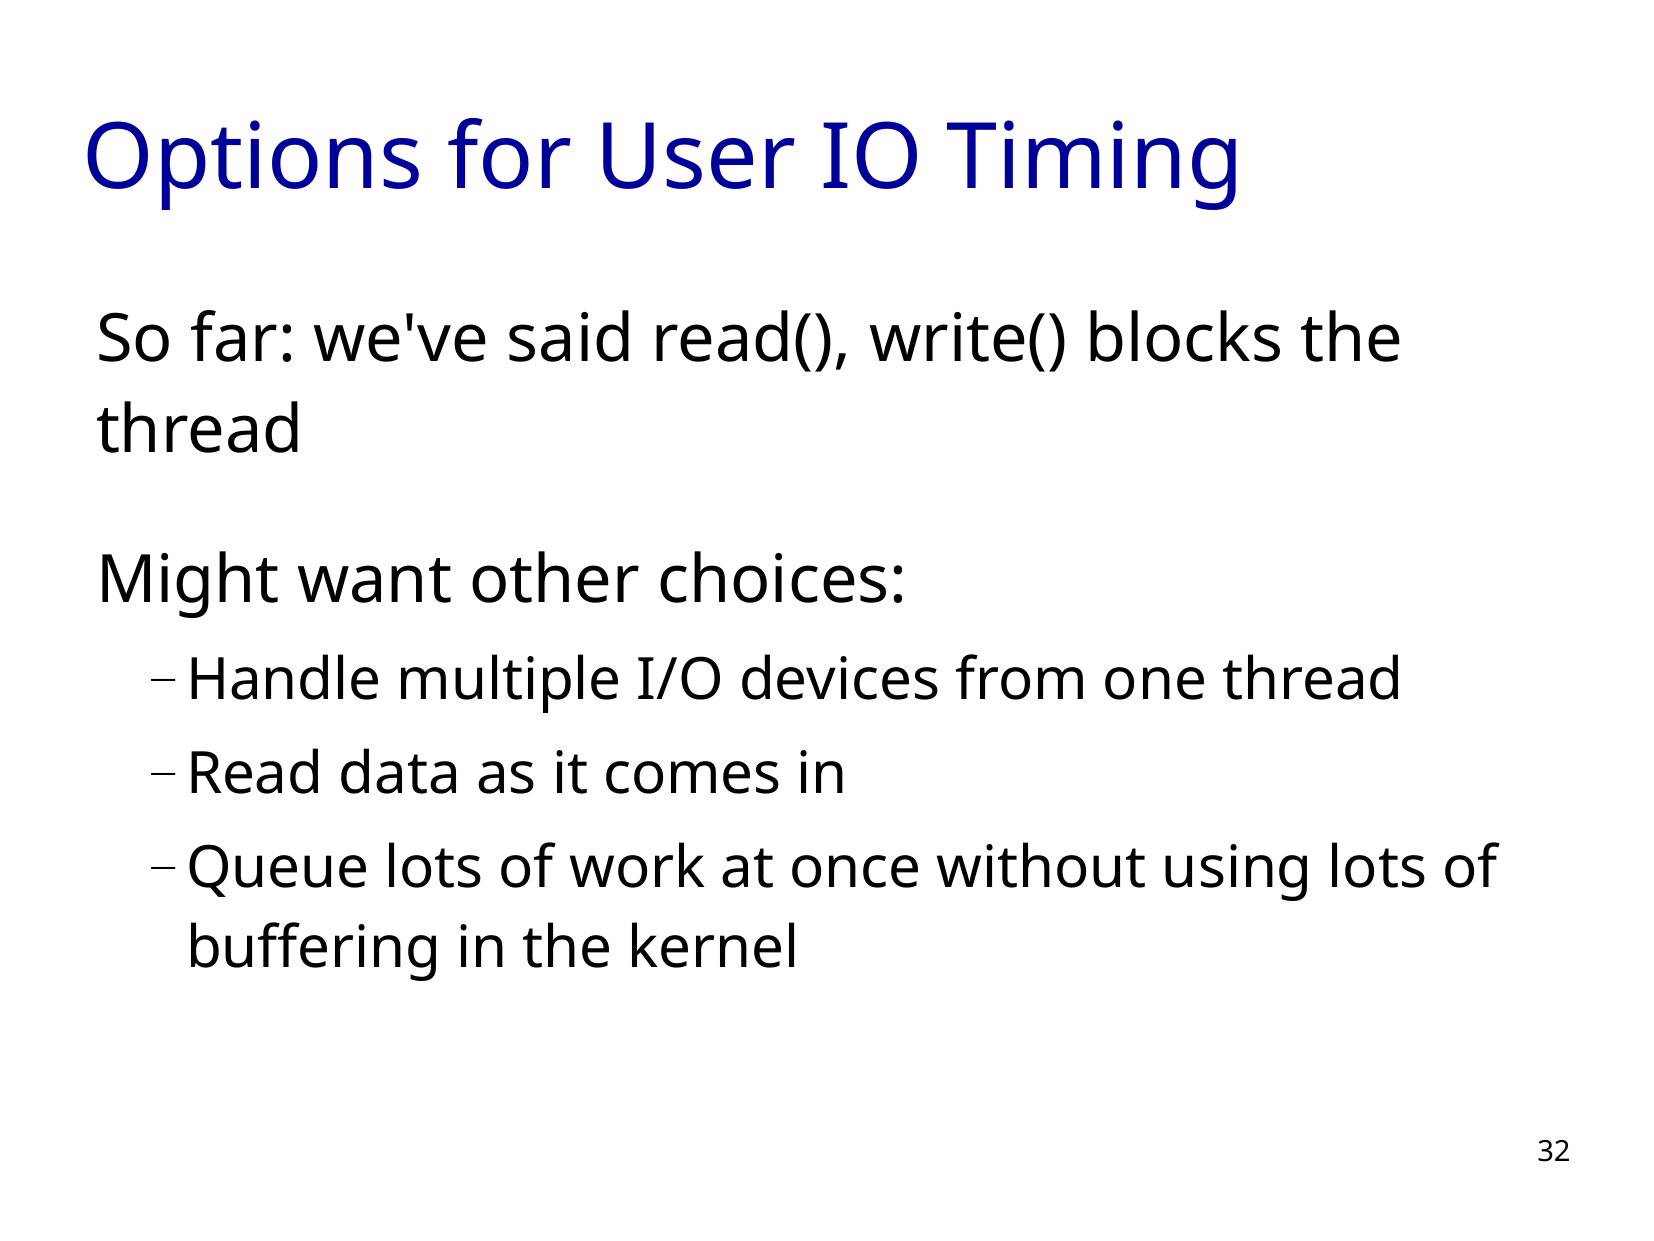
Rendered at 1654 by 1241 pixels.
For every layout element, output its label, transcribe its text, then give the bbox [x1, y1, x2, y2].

list So far: we've said read(), write() blocks the thread Might want other choices: Handle multiple I/O devices from one thread Read data as it comes in Queue lots of work at once without using lots of buffering in the kernel [60, 290, 1571, 1096]
title Options for User IO Timing [82, 49, 1571, 257]
